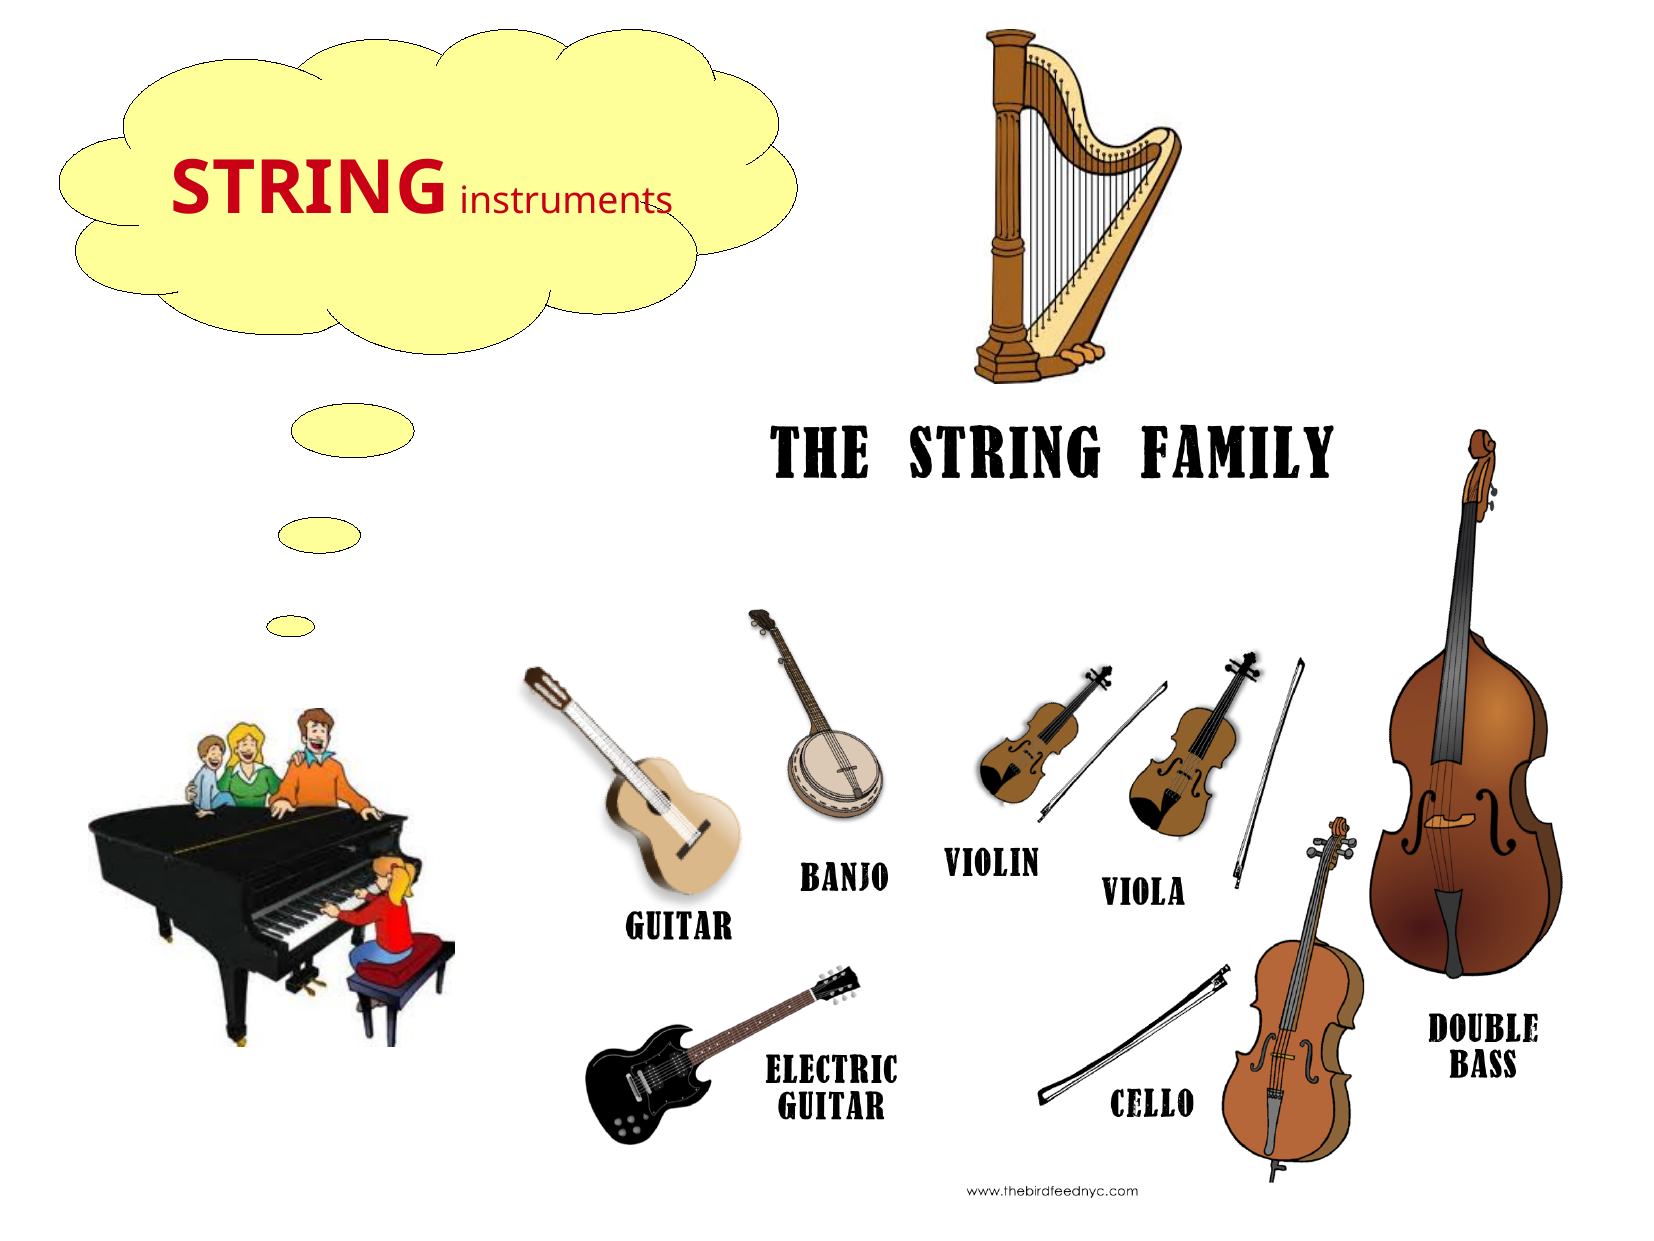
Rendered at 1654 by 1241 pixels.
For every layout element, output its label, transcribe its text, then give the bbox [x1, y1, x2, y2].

text_box STRING instruments [59, 29, 798, 355]
text_box STRING instruments [291, 403, 415, 458]
text_box STRING instruments [278, 517, 361, 554]
picture [88, 708, 455, 1047]
picture [472, 29, 1595, 1241]
text_box STRING instruments [266, 615, 315, 637]
